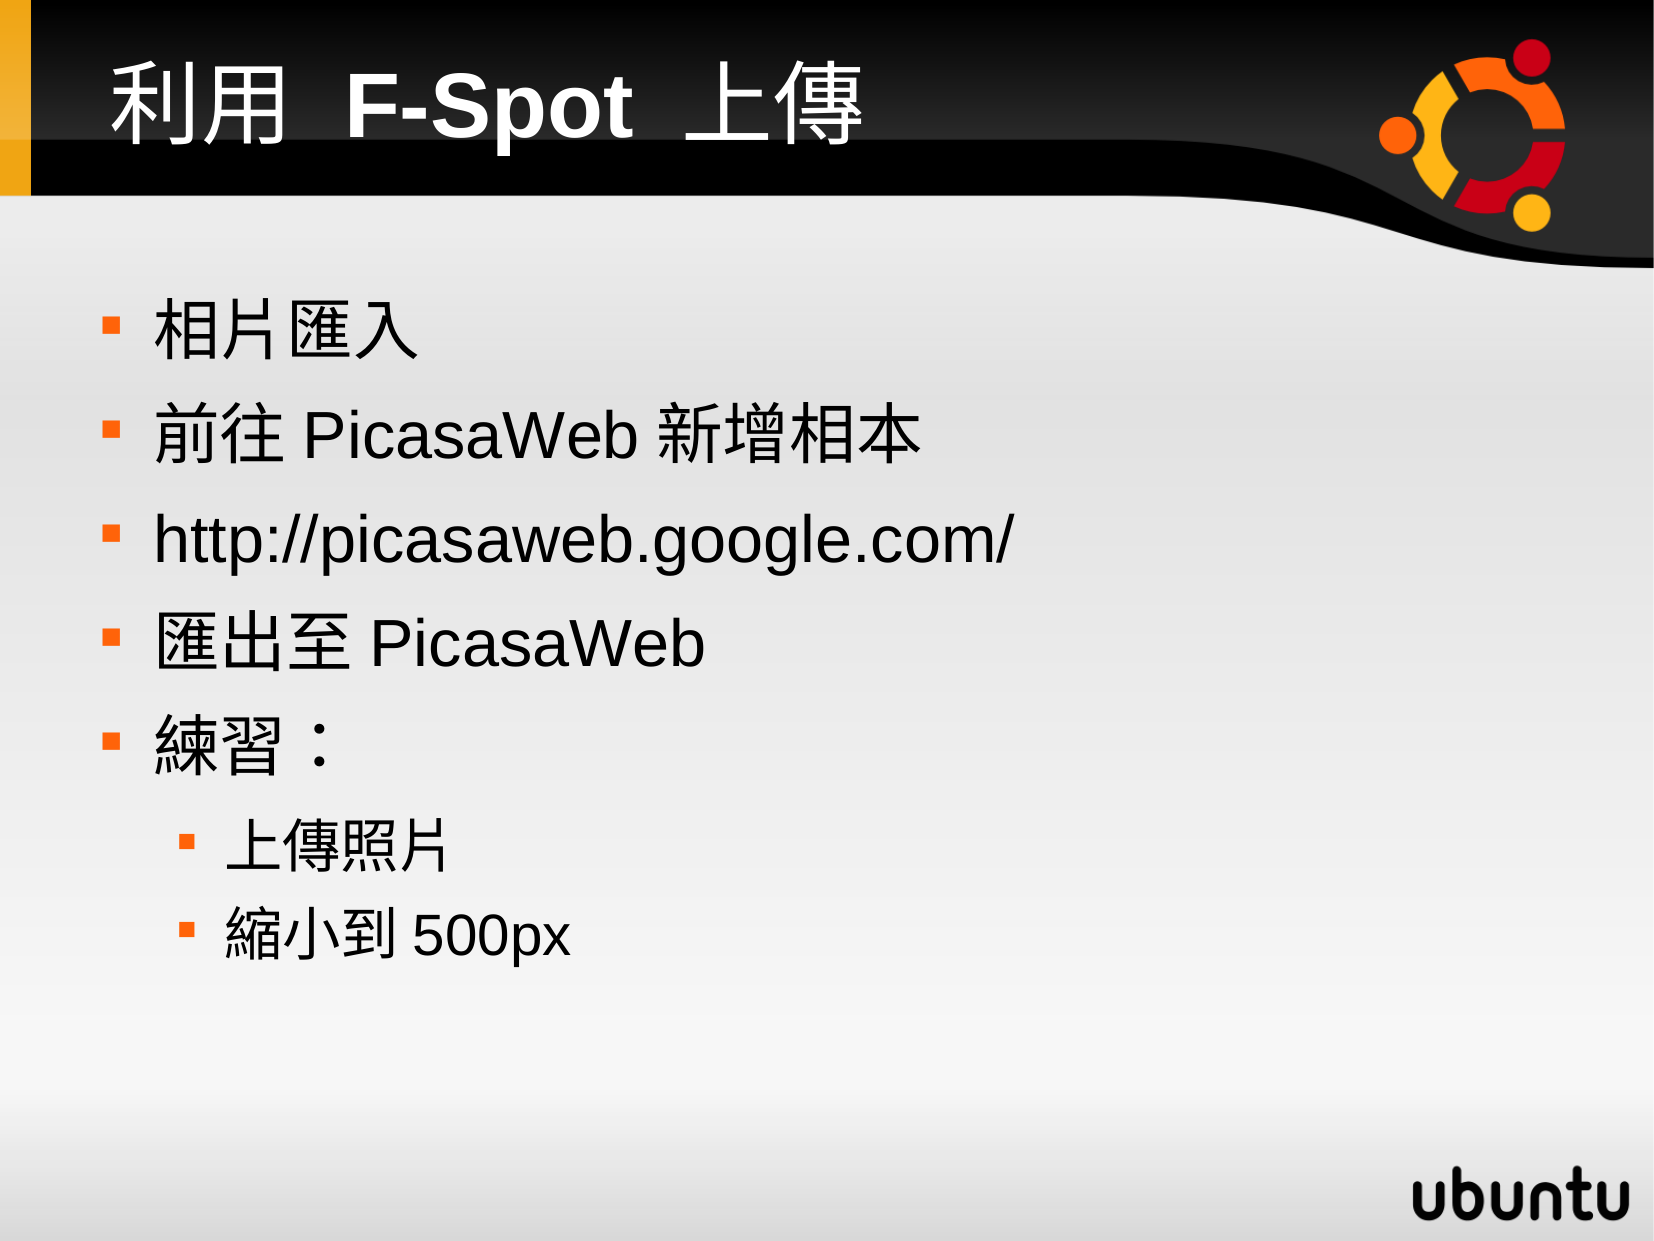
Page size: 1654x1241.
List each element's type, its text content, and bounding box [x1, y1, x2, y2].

list 相片匯入 前往PicasaWeb新增相本 http://picasaweb.google.com/ 匯出至PicasaWeb 練習： 上傳照片 縮小到500px [82, 290, 1571, 1094]
title 利用 F-Spot 上傳 [76, 7, 1565, 200]
picture [0, 0, 1654, 1241]
